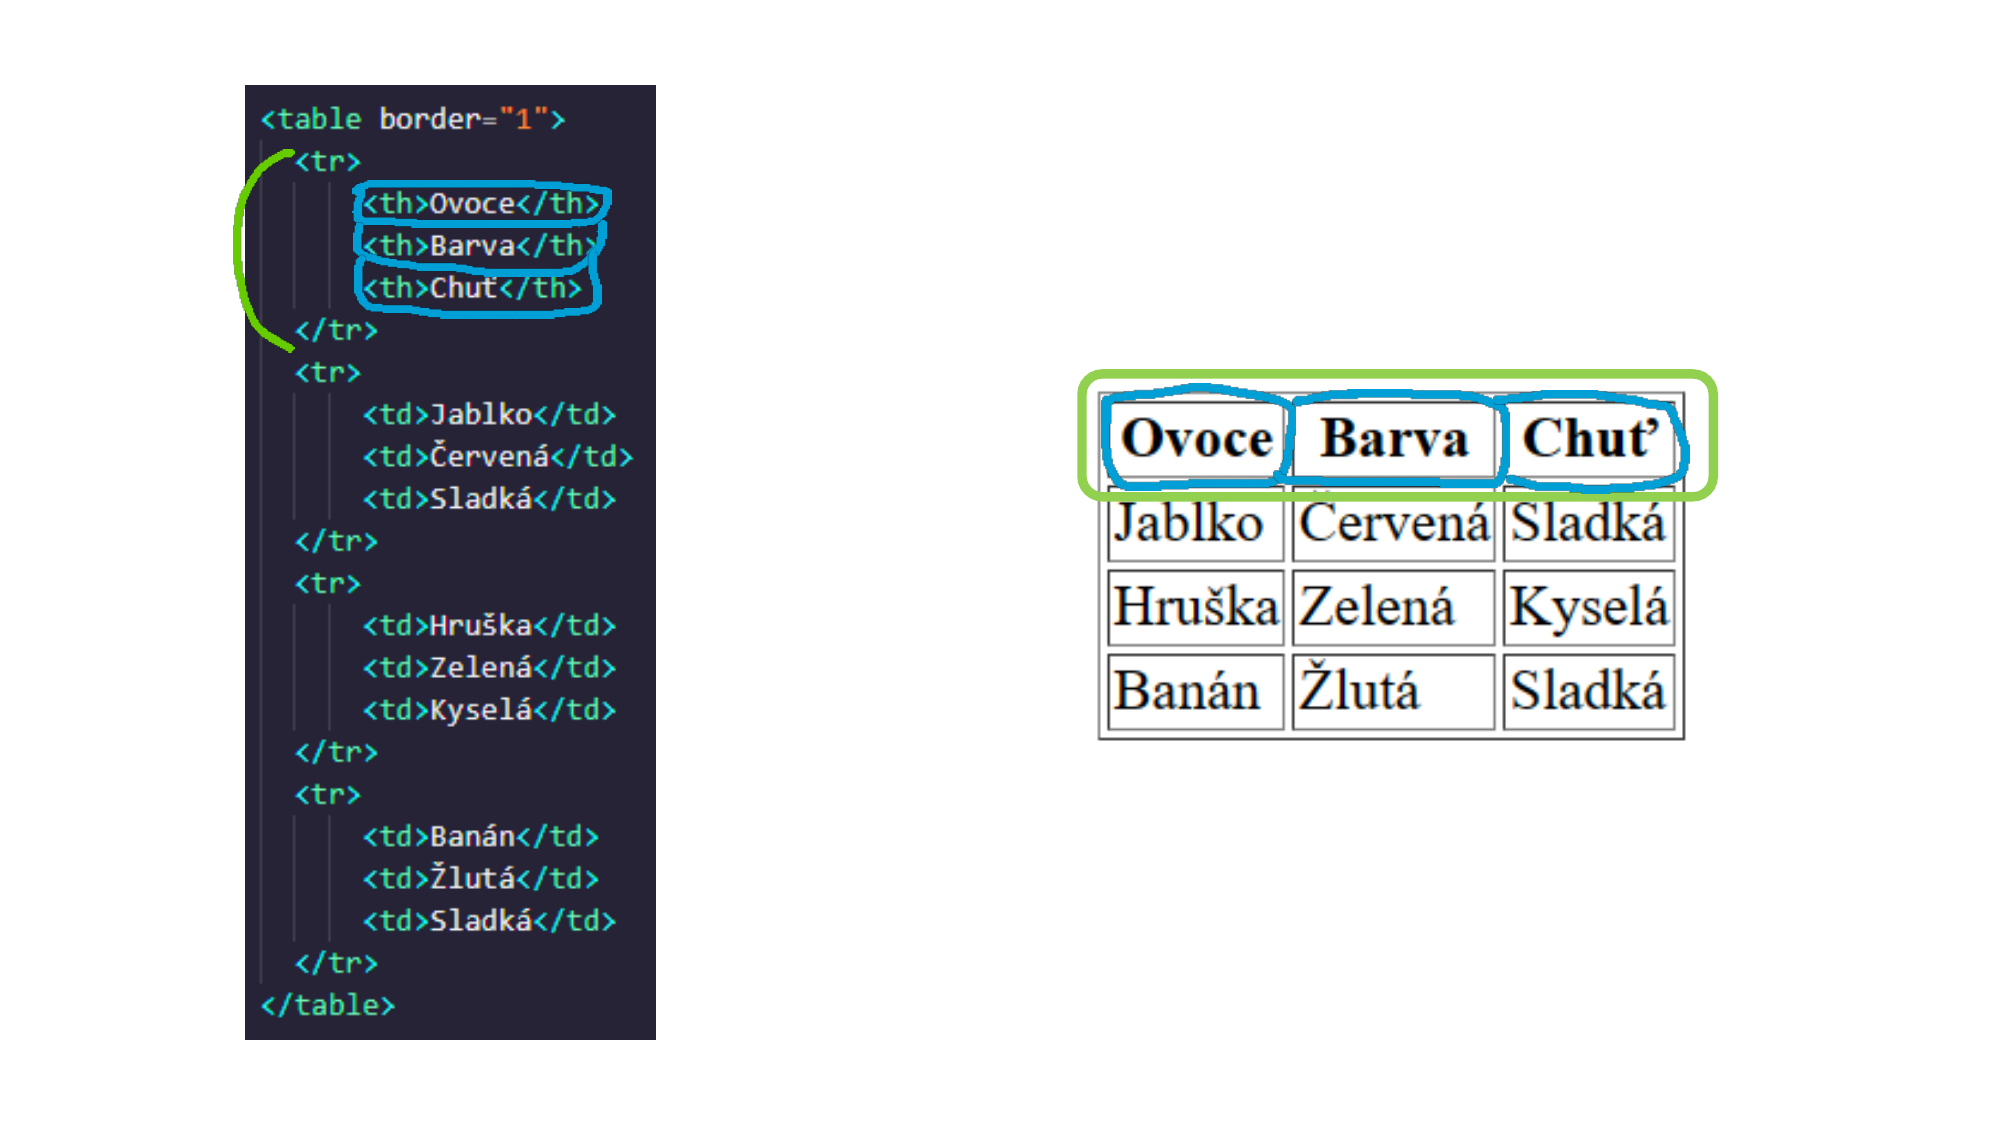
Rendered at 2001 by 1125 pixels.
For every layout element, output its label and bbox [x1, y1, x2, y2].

picture [1110, 392, 1288, 482]
picture [1077, 483, 1705, 753]
picture [1087, 379, 1705, 494]
picture [1506, 399, 1680, 485]
picture [1162, 481, 1581, 494]
picture [1287, 398, 1502, 479]
picture [233, 85, 656, 1040]
picture [1077, 373, 1087, 388]
